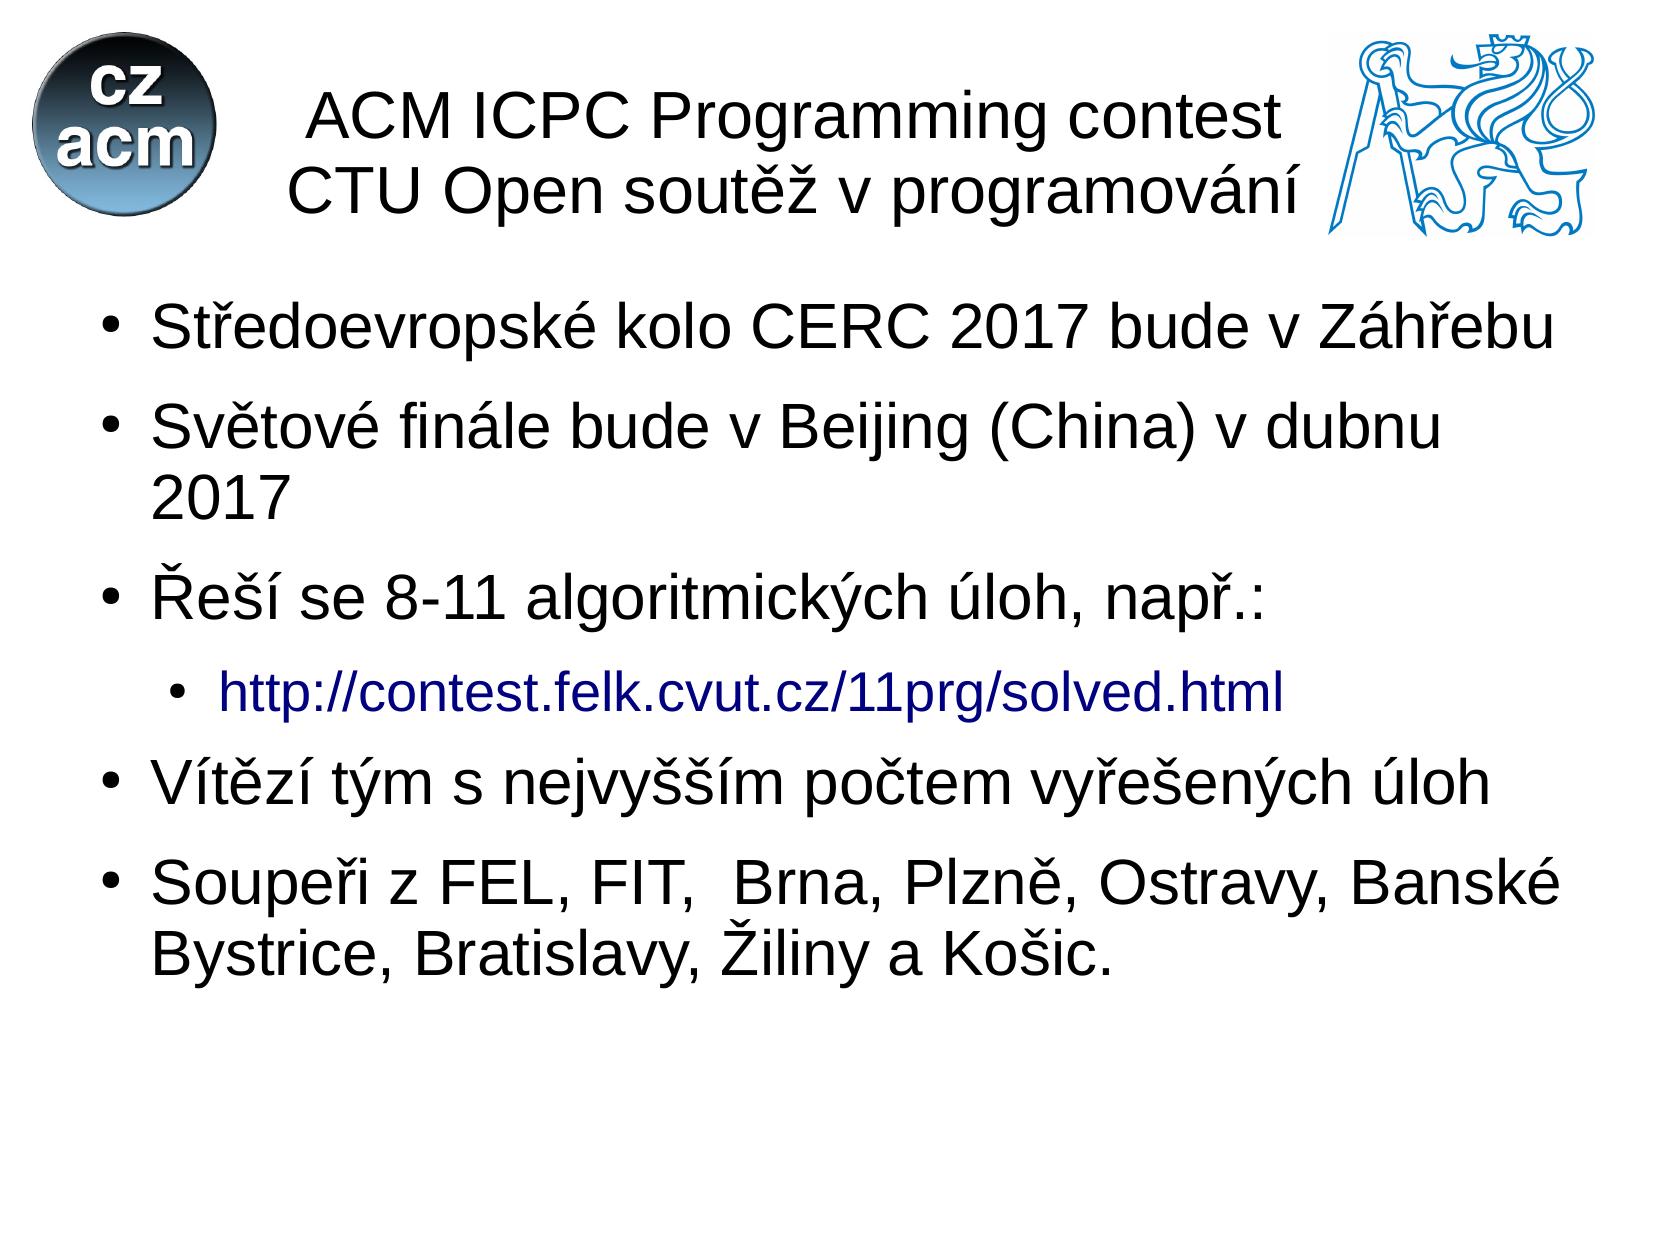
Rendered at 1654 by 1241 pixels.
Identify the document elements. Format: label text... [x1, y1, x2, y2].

picture [1328, 34, 1595, 237]
list Středoevropské kolo CERC 2017 bude v Záhřebu Světové finále bude v Beijing (China) v dubnu 2017 Řeší se 8-11 algoritmických úloh, např.: http://contest.felk.cvut.cz/11prg/solved.html Vítězí tým s nejvyšším počtem vyřešených úloh Soupeři z FEL, FIT, Brna, Plzně, Ostravy, Banské Bystrice, Bratislavy, Žiliny a Košic. [82, 290, 1571, 1010]
title ACM ICPC Programming contest CTU Open soutěž v programování [82, 56, 1506, 250]
picture [29, 29, 219, 219]
